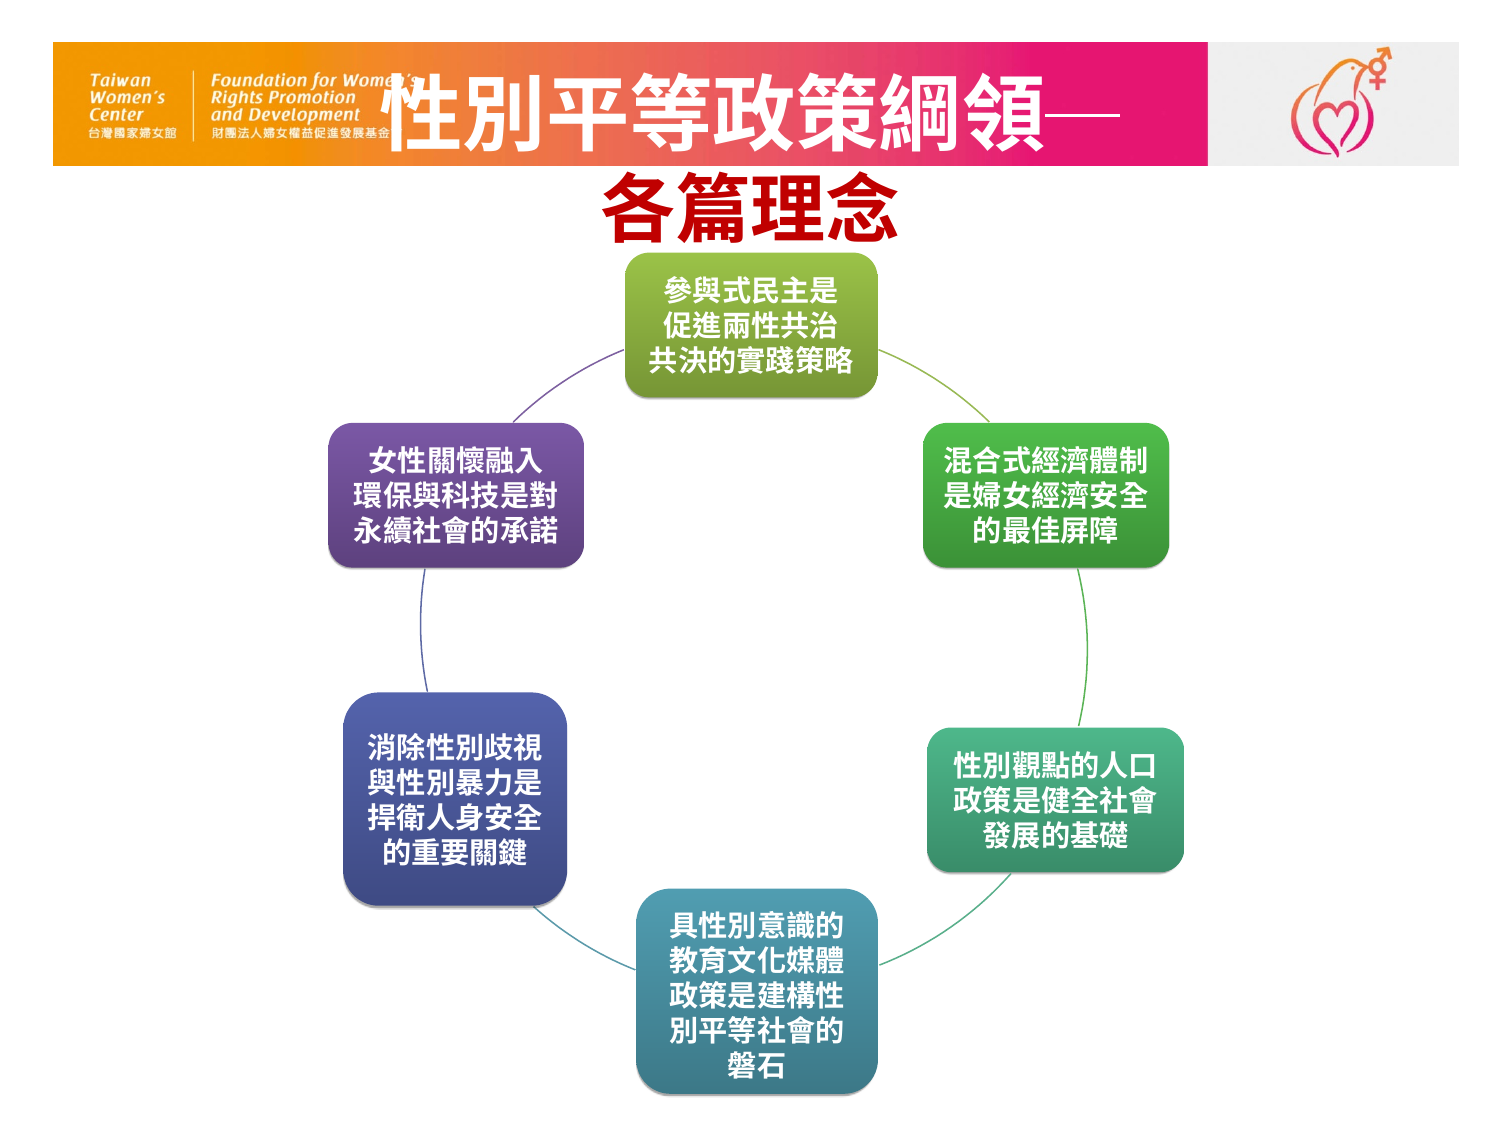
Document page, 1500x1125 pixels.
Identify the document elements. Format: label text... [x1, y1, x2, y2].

text_box 女性關懷融入 環保與科技是對永續社會的承諾 [328, 422, 585, 568]
text_box 具性別意識的教育文化媒體政策是建構性別平等社會的磐石 [636, 888, 878, 1094]
text_box 混合式經濟體制是婦女經濟安全的最佳屏障 [923, 422, 1170, 568]
title 性別平等政策綱領─ 各篇理念 [75, 45, 1426, 268]
text_box 性別觀點的人口政策是健全社會發展的基礎 [927, 727, 1185, 873]
text_box 消除性別歧視與性別暴力是捍衛人身安全的重要關鍵 [343, 692, 568, 906]
text_box 參與式民主是 促進兩性共治 共決的實踐策略 [625, 252, 878, 398]
